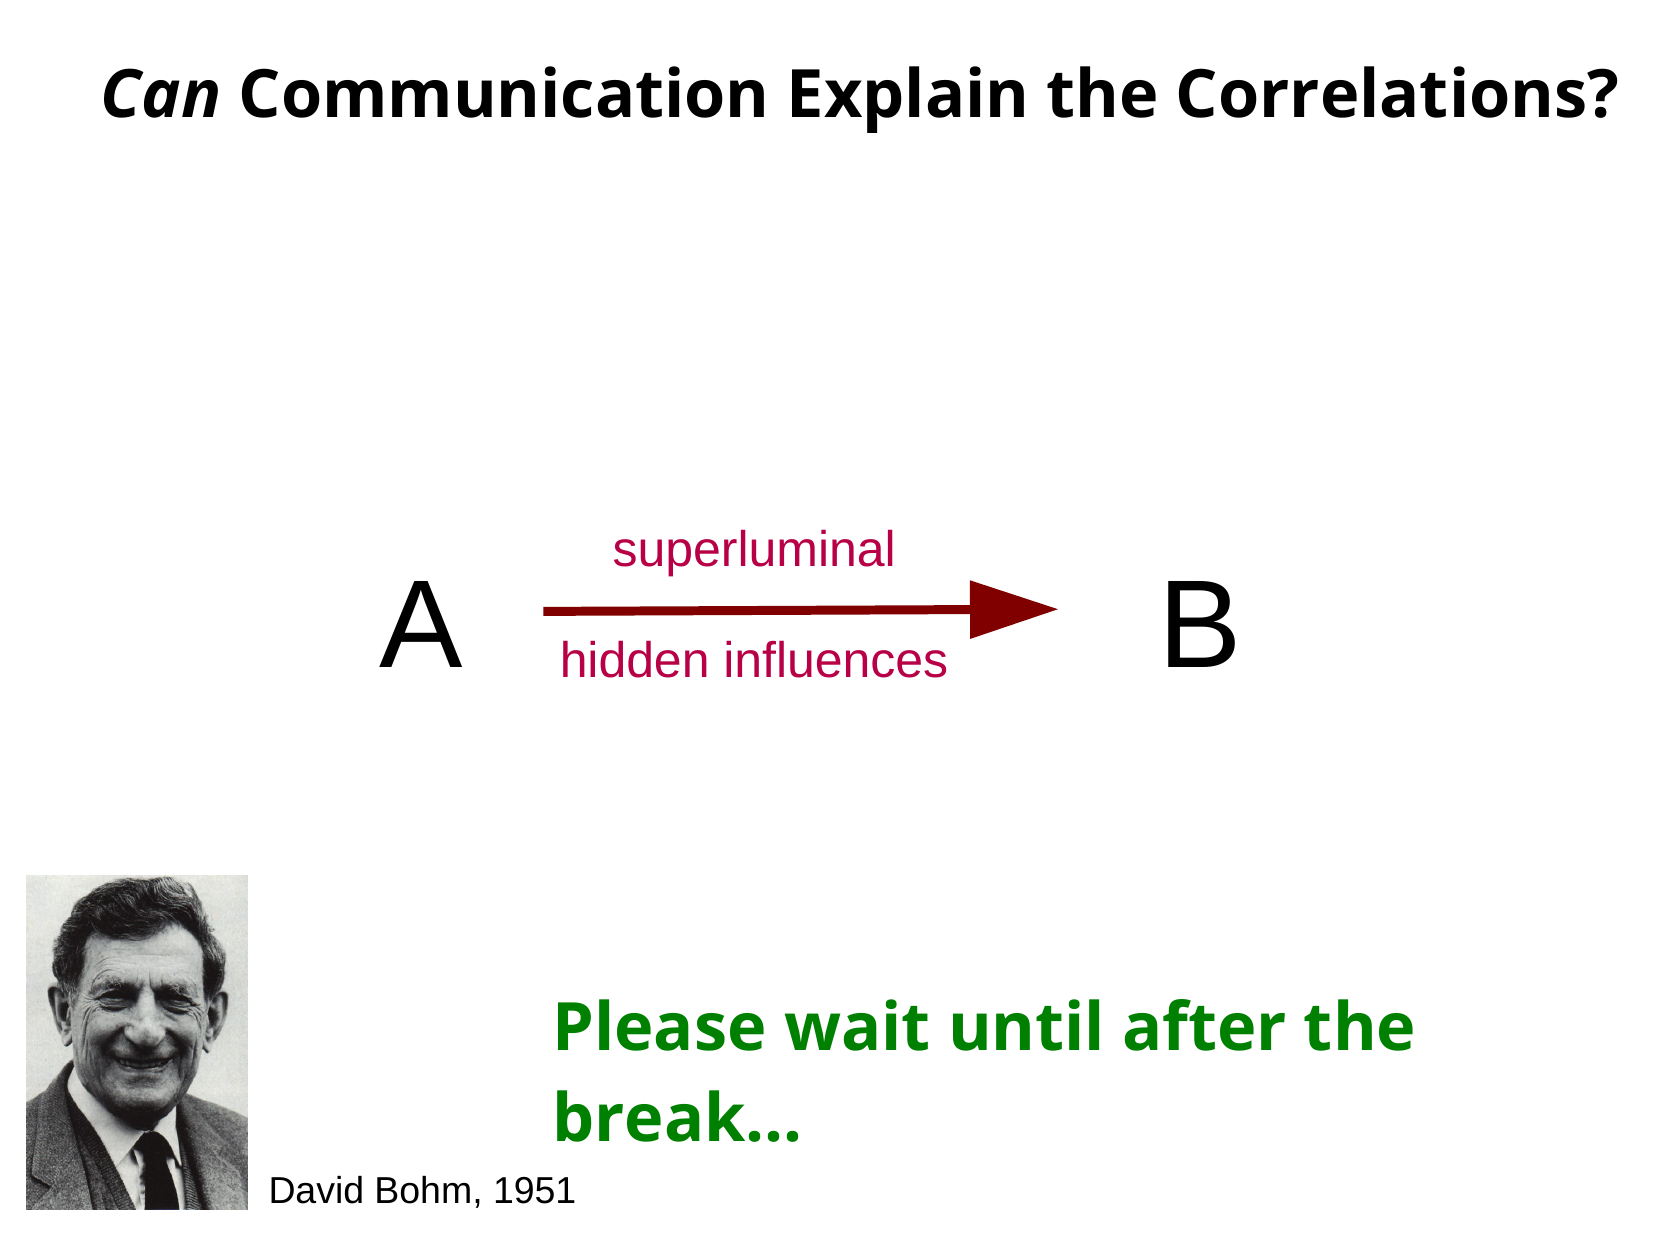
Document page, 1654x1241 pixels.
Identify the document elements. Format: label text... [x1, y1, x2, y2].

text_box David Bohm, 1951 [249, 1157, 646, 1224]
text_box B [1129, 532, 1273, 717]
text_box superluminal hidden influences [530, 498, 979, 711]
text_box Please wait until after the break... [533, 967, 1634, 1066]
text_box Can Communication Explain the Correlations? [81, 34, 1654, 133]
picture [26, 875, 248, 1210]
text_box A [349, 532, 493, 717]
